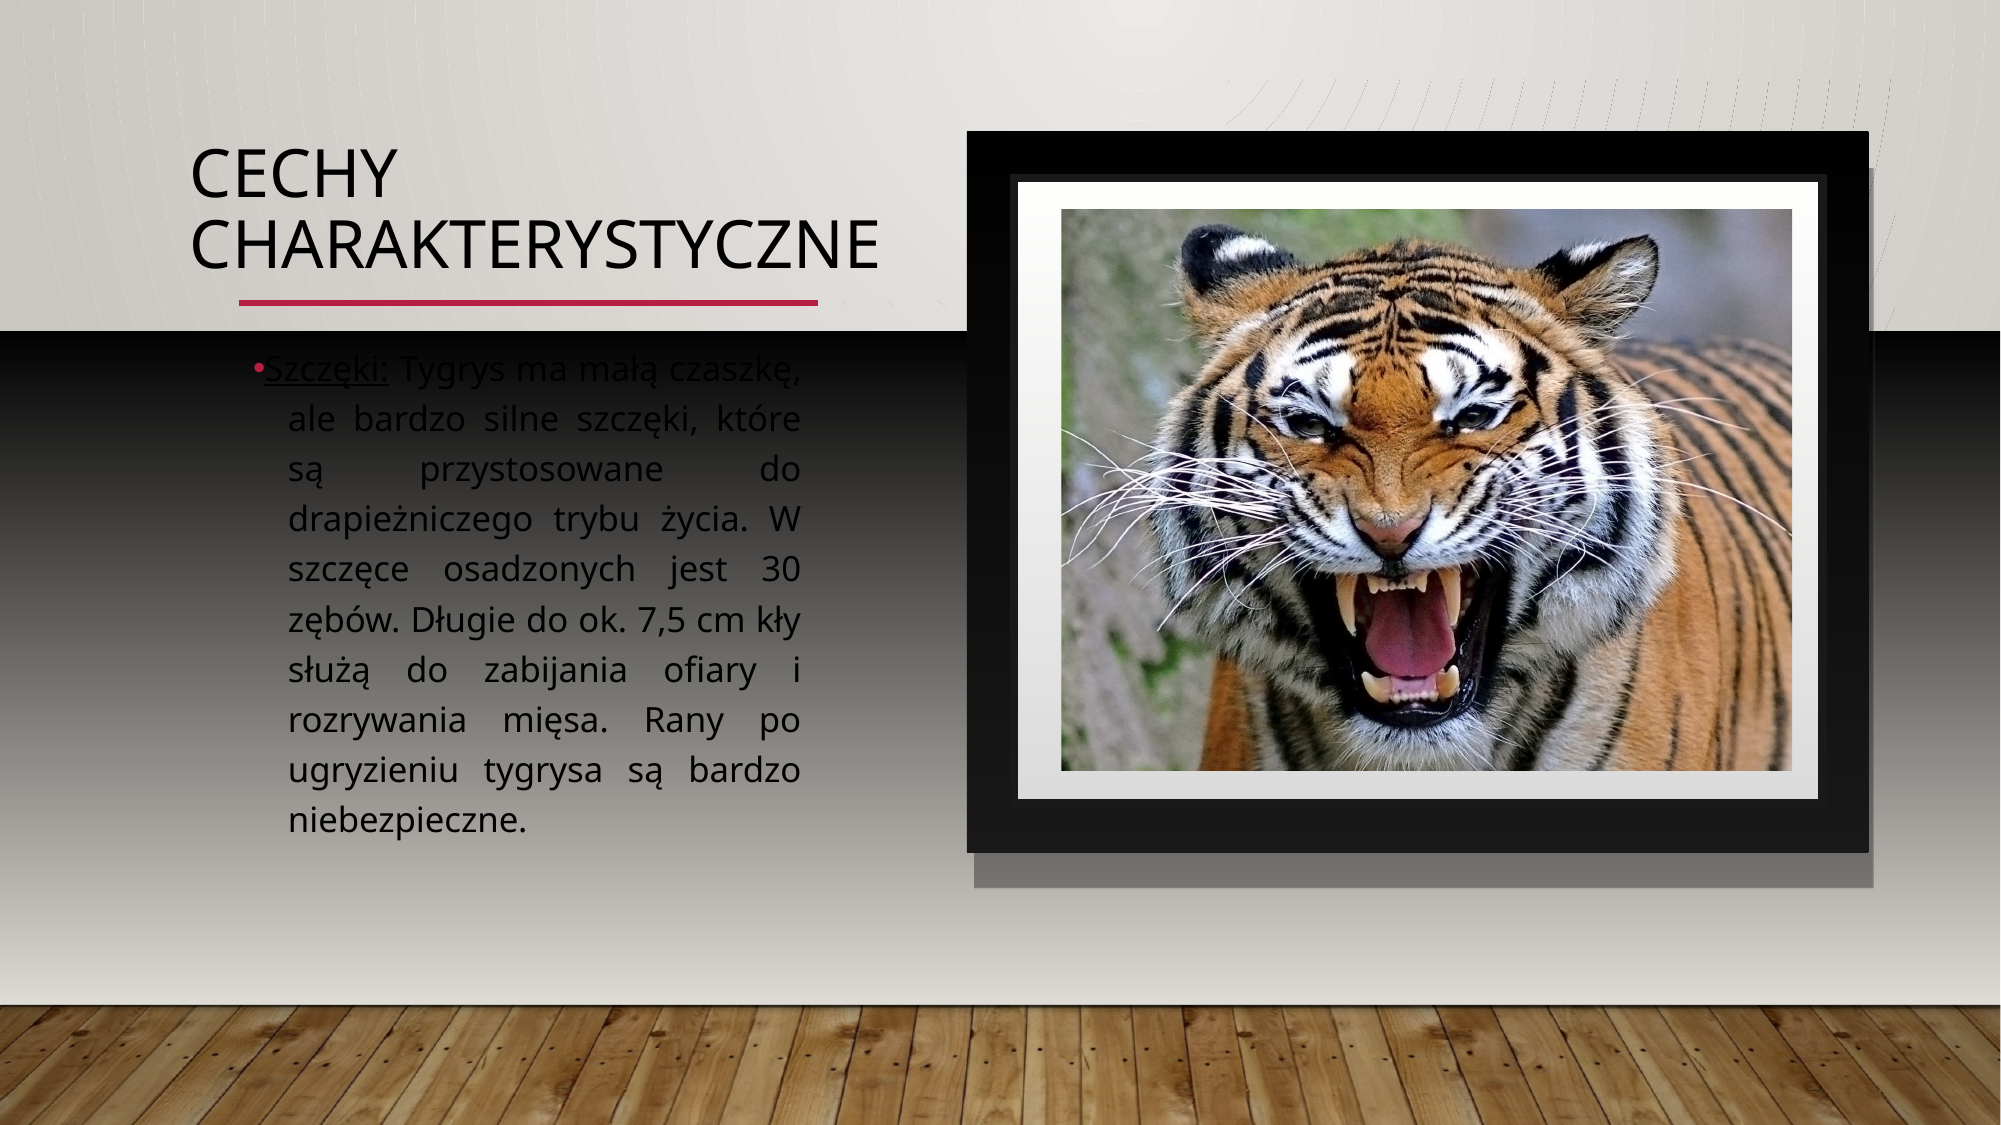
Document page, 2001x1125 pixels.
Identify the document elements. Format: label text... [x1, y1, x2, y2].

text_box [0, 0, 2000, 1005]
picture [0, 1005, 2000, 1125]
picture [1061, 209, 1793, 772]
list Szczęki: Tygrys ma małą czaszkę, ale bardzo silne szczęki, które są przystosowane do drapieżniczego trybu życia. W szczęce osadzonych jest 30 zębów. Długie do ok. 7,5 cm kły służą do zabijania ofiary i rozrywania mięsa. Rany po ugryzieniu tygrysa są bardzo niebezpieczne. [238, 330, 817, 897]
title Cechy charakterystyczne [175, 131, 937, 305]
